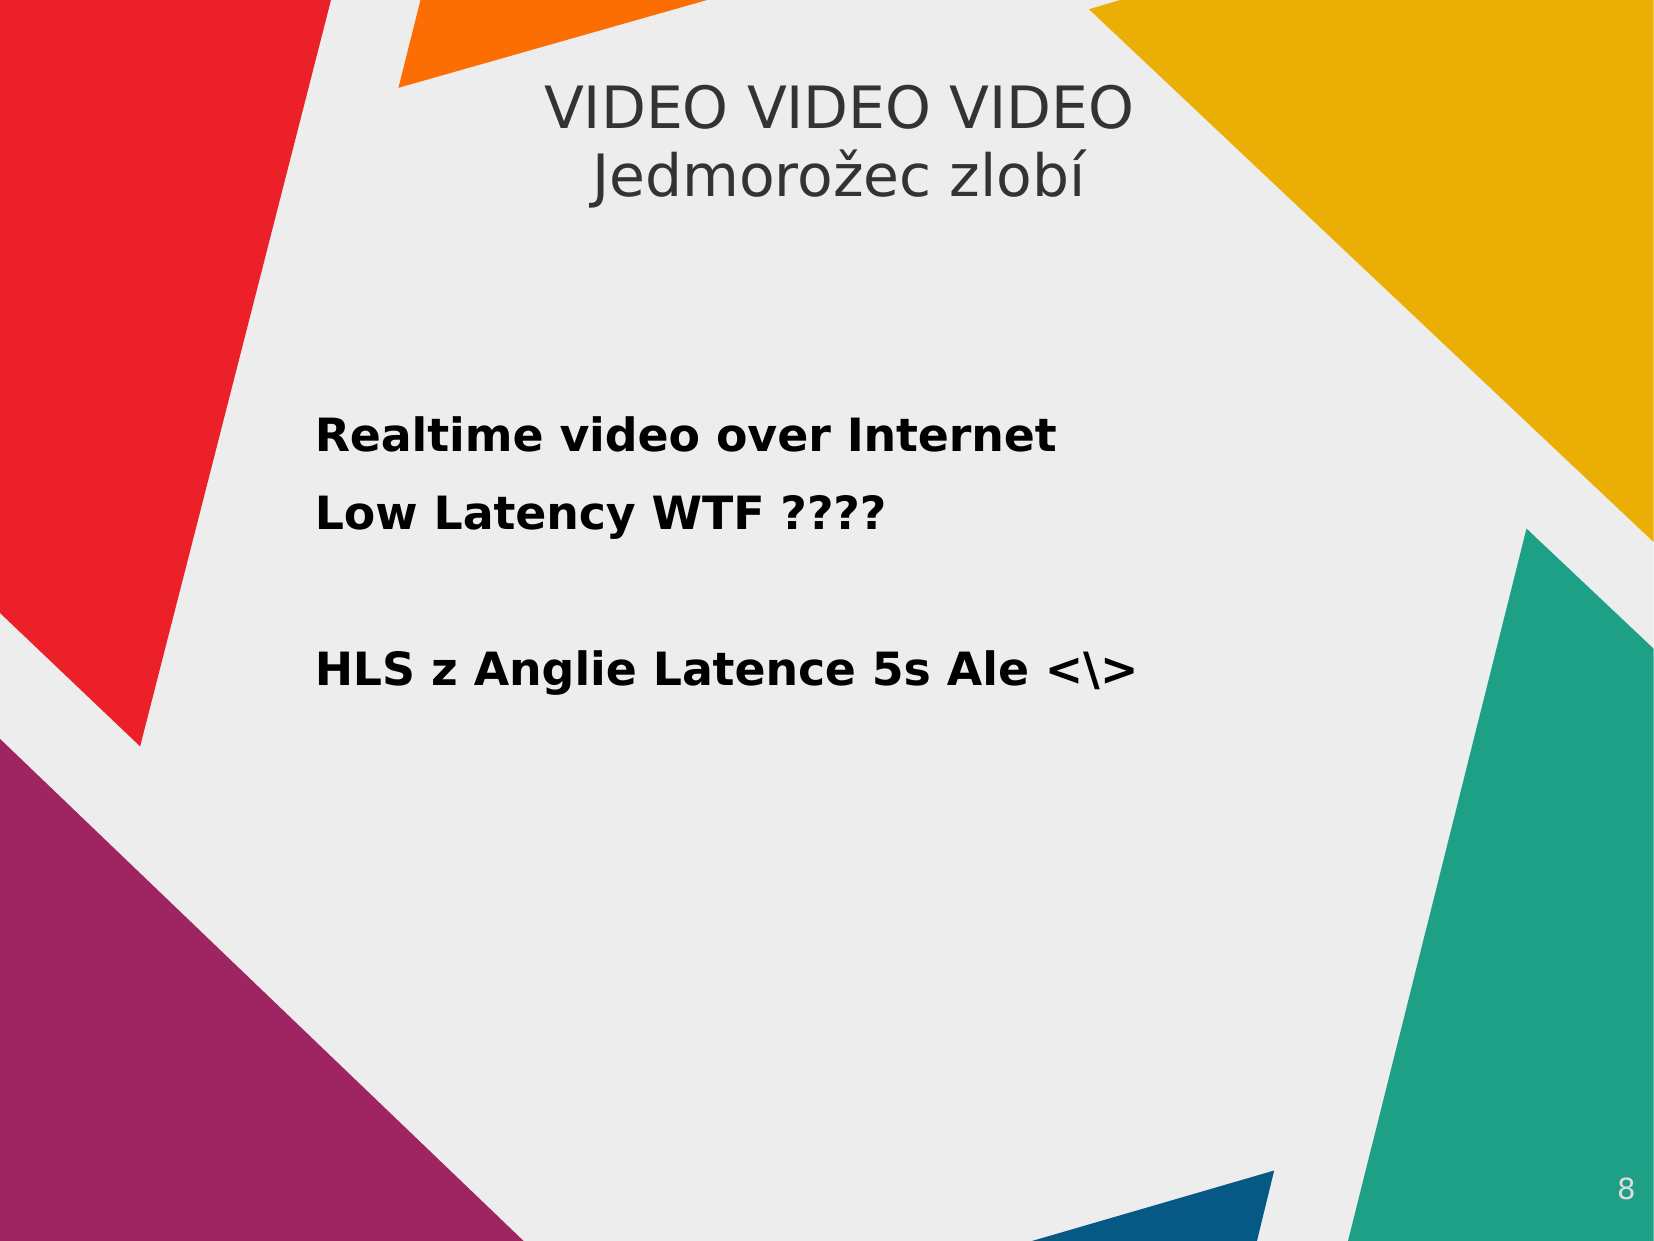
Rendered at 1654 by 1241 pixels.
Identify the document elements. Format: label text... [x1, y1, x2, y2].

text_box Realtime video over Internet Low Latency WTF ???? HLS z Anglie Latence 5s Ale <\> [300, 401, 1546, 901]
title VIDEO VIDEO VIDEO Jedmorožec zlobí [298, 75, 1381, 617]
